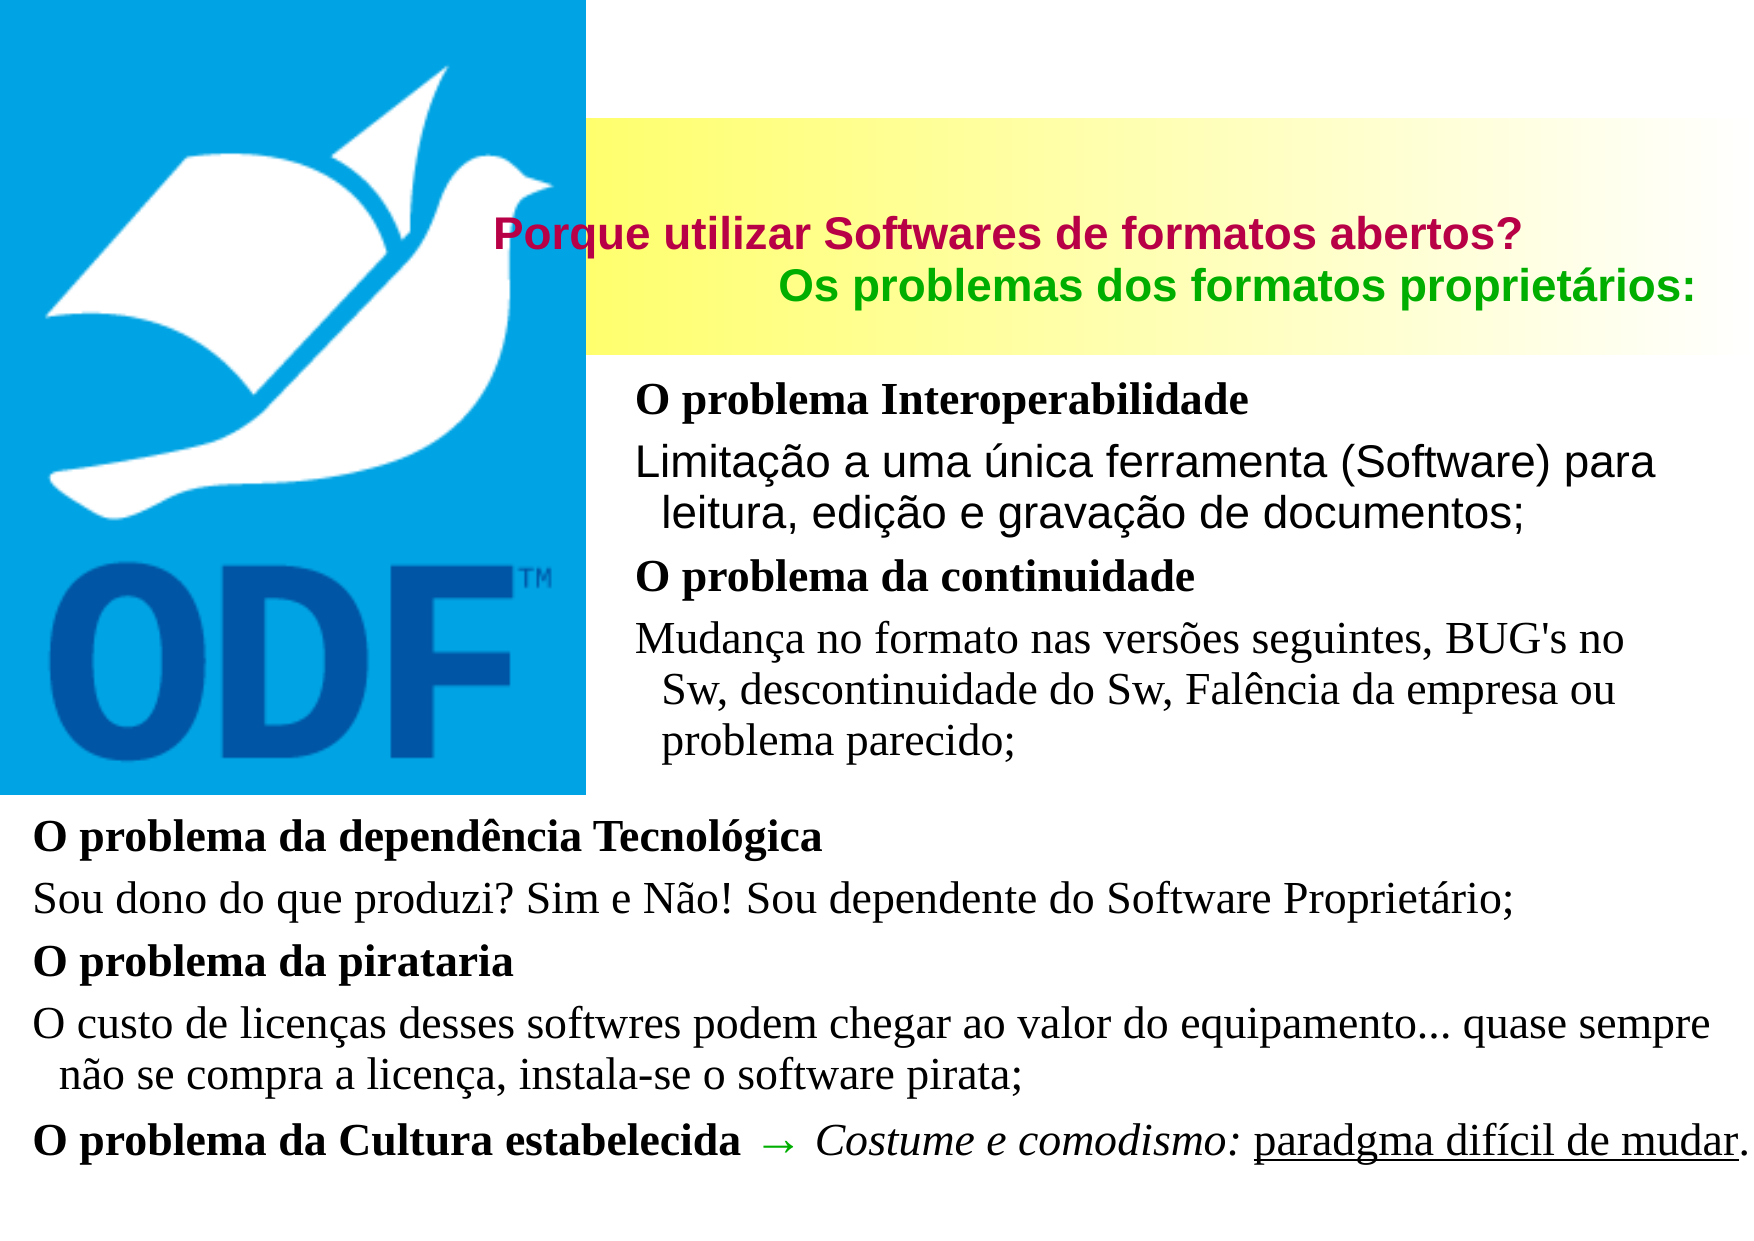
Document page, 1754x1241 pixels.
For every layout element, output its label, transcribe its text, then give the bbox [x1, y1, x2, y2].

picture [537, 569, 541, 584]
picture [521, 569, 531, 585]
picture [49, 154, 553, 520]
picture [392, 566, 512, 757]
picture [223, 566, 367, 757]
picture [332, 66, 448, 240]
text_box [586, 118, 1750, 355]
text_box O problema da dependência Tecnológica Sou dono do que produzi? Sim e Não! Sou dependente do Software Proprietário; O problema da pirataria O custo de licenças desses softwres podem chegar ao valor do equipamento... quase sempre não se compra a licença, instala-se o software pirata; O problema da Cultura estabelecida → Costume e comodismo: paradgma difícil de mudar. [17, 803, 1754, 1214]
picture [51, 563, 205, 760]
picture [46, 154, 387, 395]
text_box O problema Interoperabilidade Limitação a uma única ferramenta (Software) para leitura, edição e gravação de documentos; O problema da continuidade Mudança no formato nas versões seguintes, BUG's no Sw, descontinuidade do Sw, Falência da empresa ou problema parecido; [620, 366, 1713, 803]
text_box Porque utilizar Softwares de formatos abertos? Os problemas dos formatos proprietários: [478, 200, 1719, 335]
